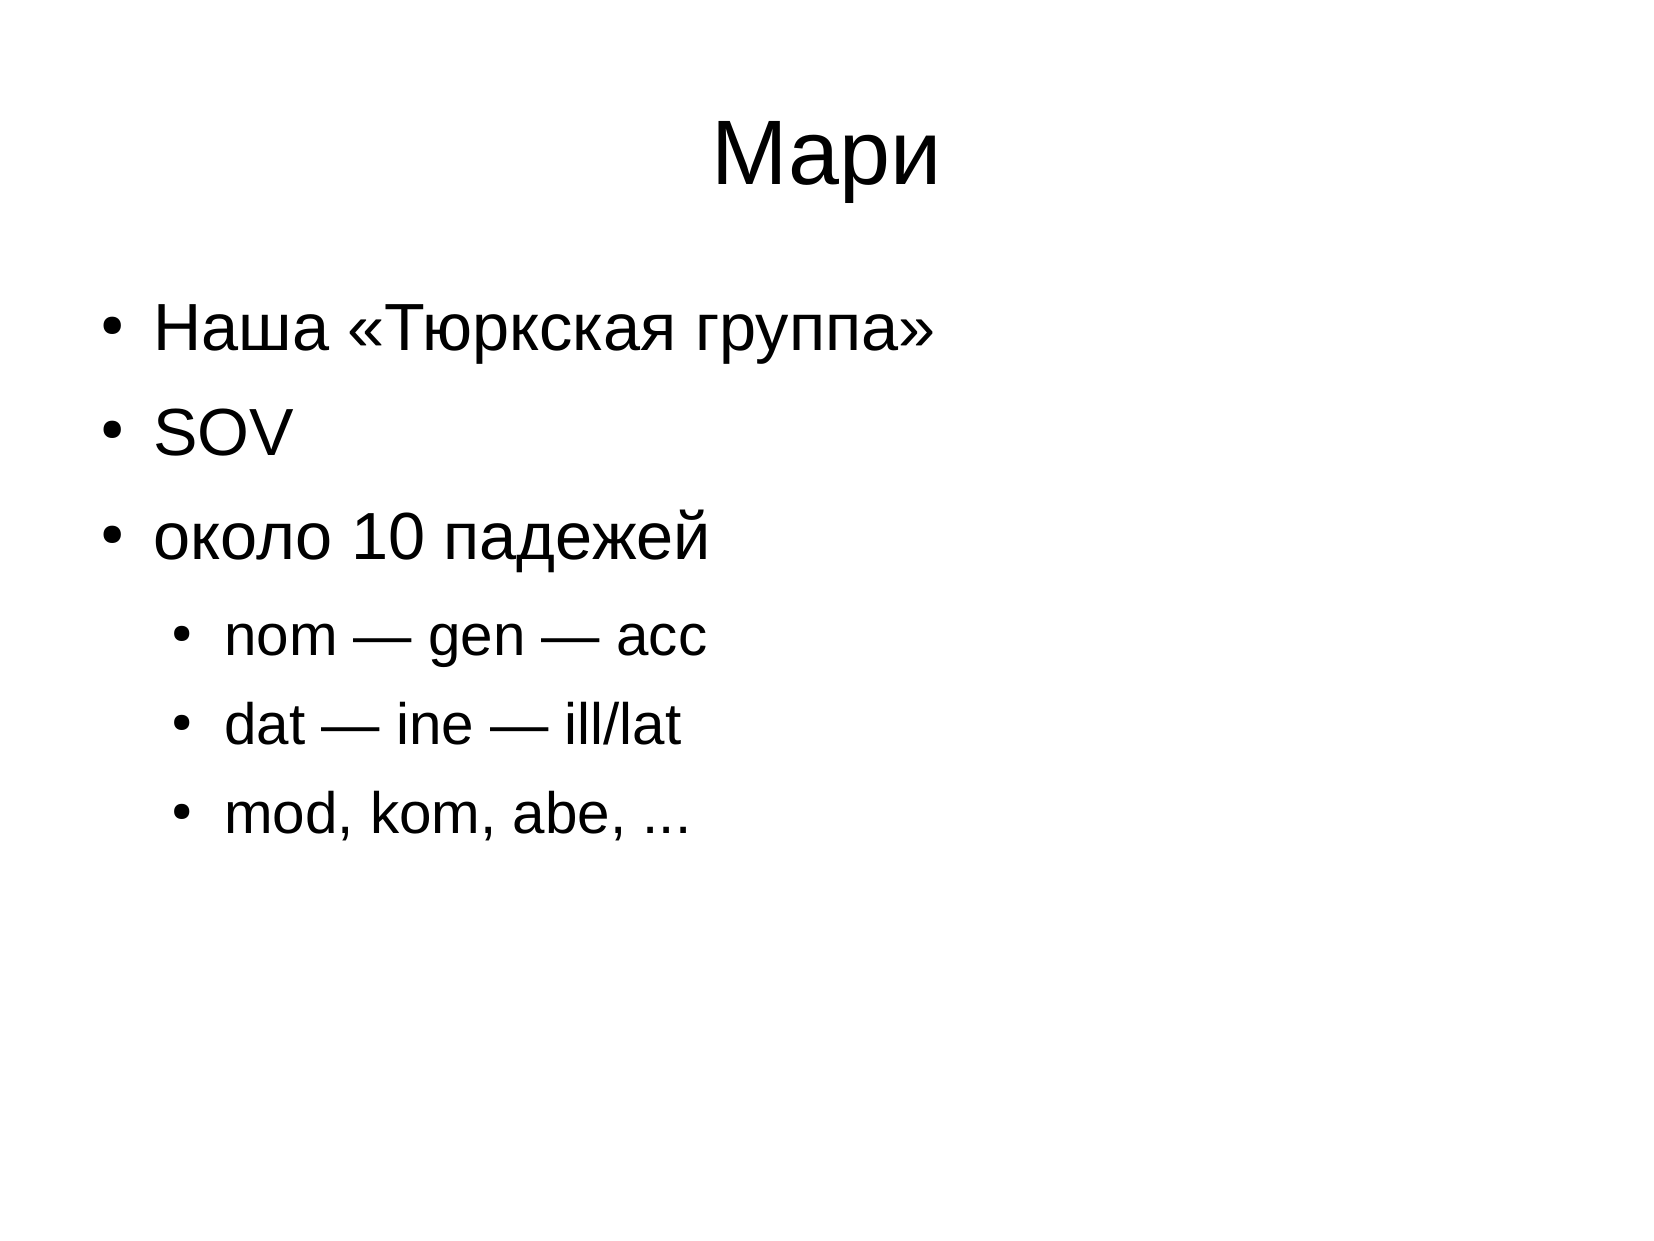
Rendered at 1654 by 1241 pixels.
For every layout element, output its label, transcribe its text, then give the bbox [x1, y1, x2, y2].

title Мари [82, 49, 1571, 257]
list Наша «Тюркская группа» SOV около 10 падежей nom — gen — acc dat — ine — ill/lat mod, kom, abe, ... [82, 290, 1571, 1109]
